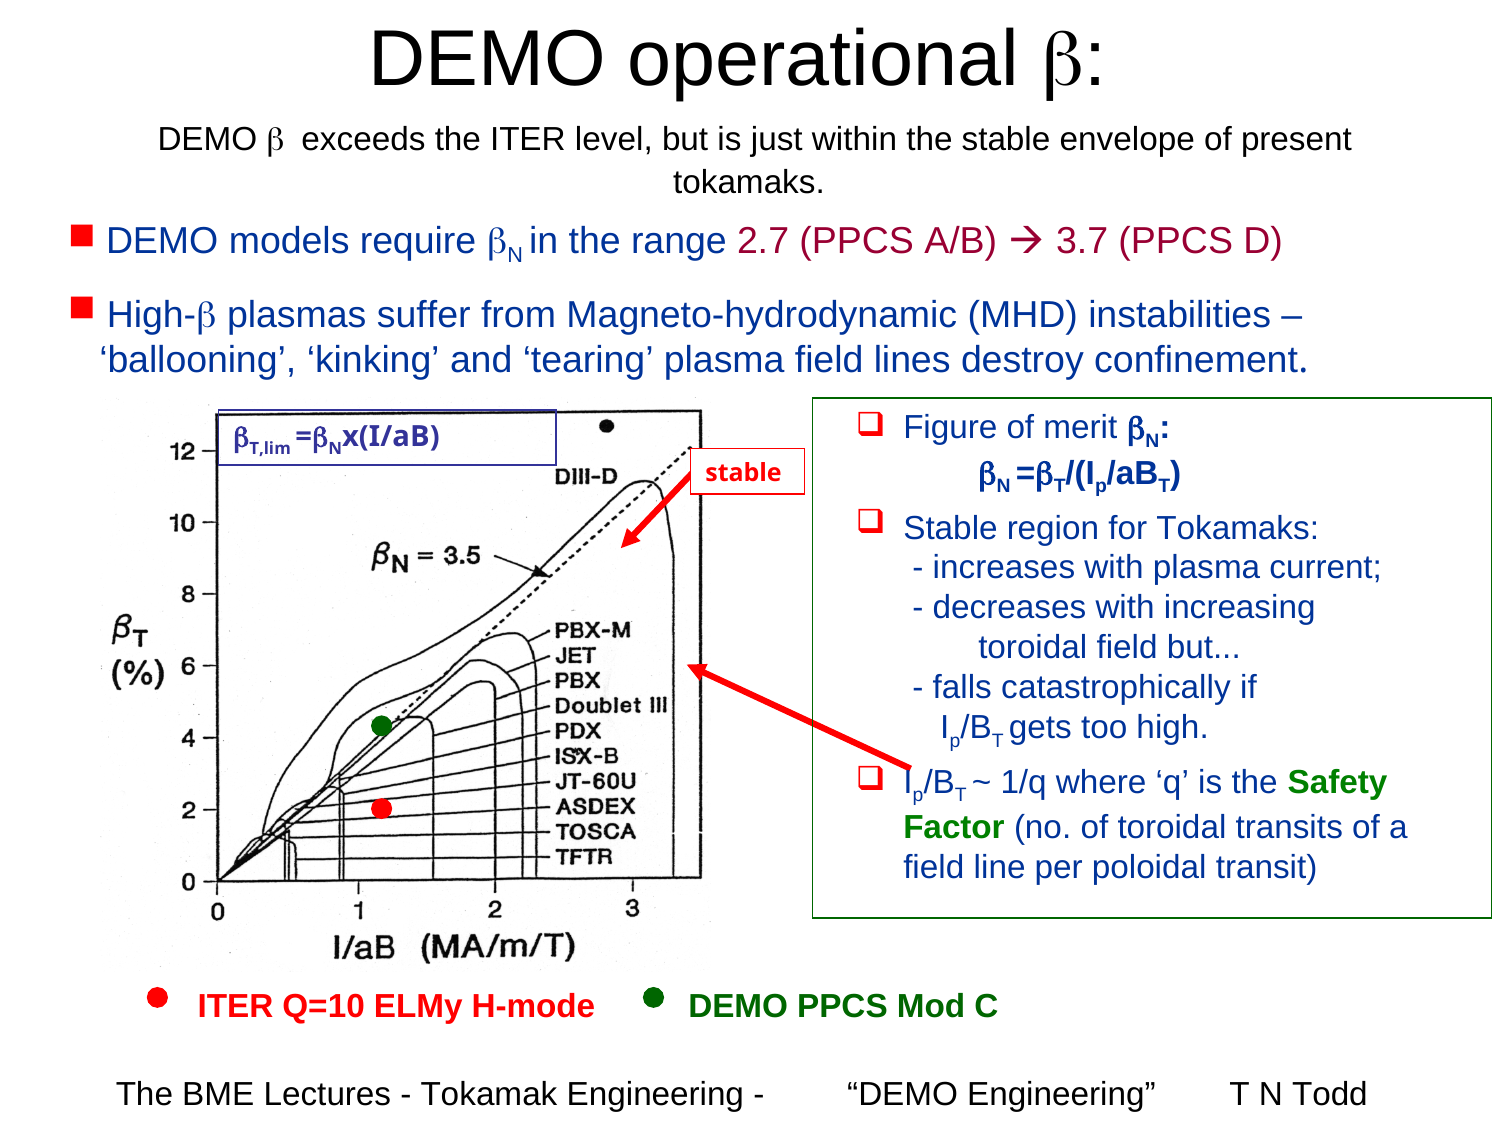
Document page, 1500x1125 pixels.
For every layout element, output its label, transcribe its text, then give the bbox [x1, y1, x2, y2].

text_box DEMO operational : DEMO exceeds the ITER level, but is just within the stable envelope of present tokamaks. [51, 7, 1447, 195]
picture [100, 397, 711, 972]
text_box [371, 798, 392, 819]
text_box DEMO models require N in the range 2.7 (PPCS A/B)  3.7 (PPCS D) High- plasmas suffer from Magneto-hydrodynamic (MHD) instabilities – ‘ballooning’, ‘kinking’ and ‘tearing’ plasma field lines destroy confinement. [53, 207, 1471, 388]
text_box [371, 716, 392, 736]
text_box stable [690, 448, 805, 495]
text_box [147, 987, 168, 1008]
text_box T,lim =Nx(I/aB) [218, 409, 556, 466]
text_box Figure of merit N: N =T/(Ip/aBT) Stable region for Tokamaks: - increases with plasma current; - decreases with increasing toroidal field but... - falls catastrophically if Ip/BT gets too high. Ip/BT ~ 1/q where ‘q’ is the Safety Factor (no. of toroidal transits of a field line per poloidal transit) [812, 398, 1492, 919]
text_box ITER Q=10 ELMy H-mode DEMO PPCS Mod C [183, 976, 1018, 1032]
